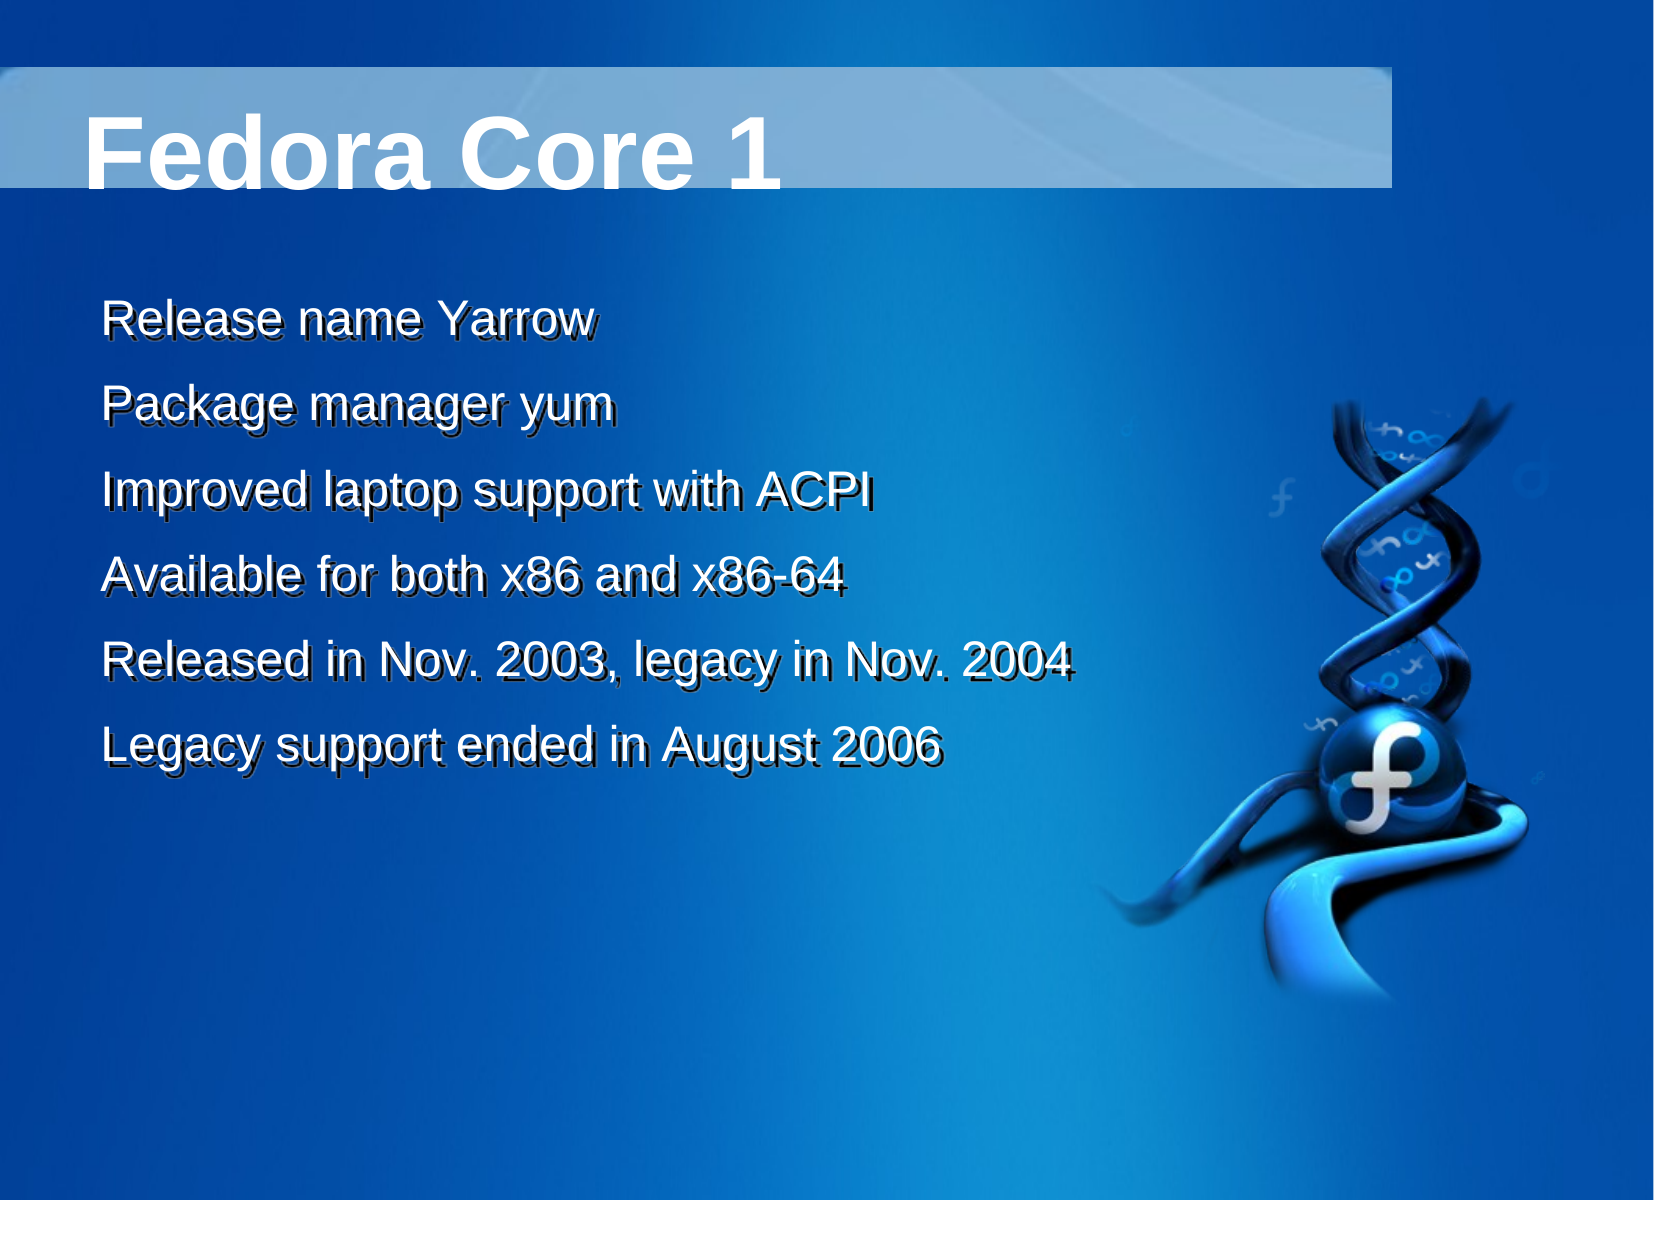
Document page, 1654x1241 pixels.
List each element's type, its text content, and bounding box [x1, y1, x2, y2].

title Fedora Core 1 [82, 49, 1571, 257]
picture [0, 0, 1654, 1200]
list Release name Yarrow Package manager yum Improved laptop support with ACPI Available for both x86 and x86-64 Released in Nov. 2003, legacy in Nov. 2004 Legacy support ended in August 2006 [82, 290, 1571, 1109]
